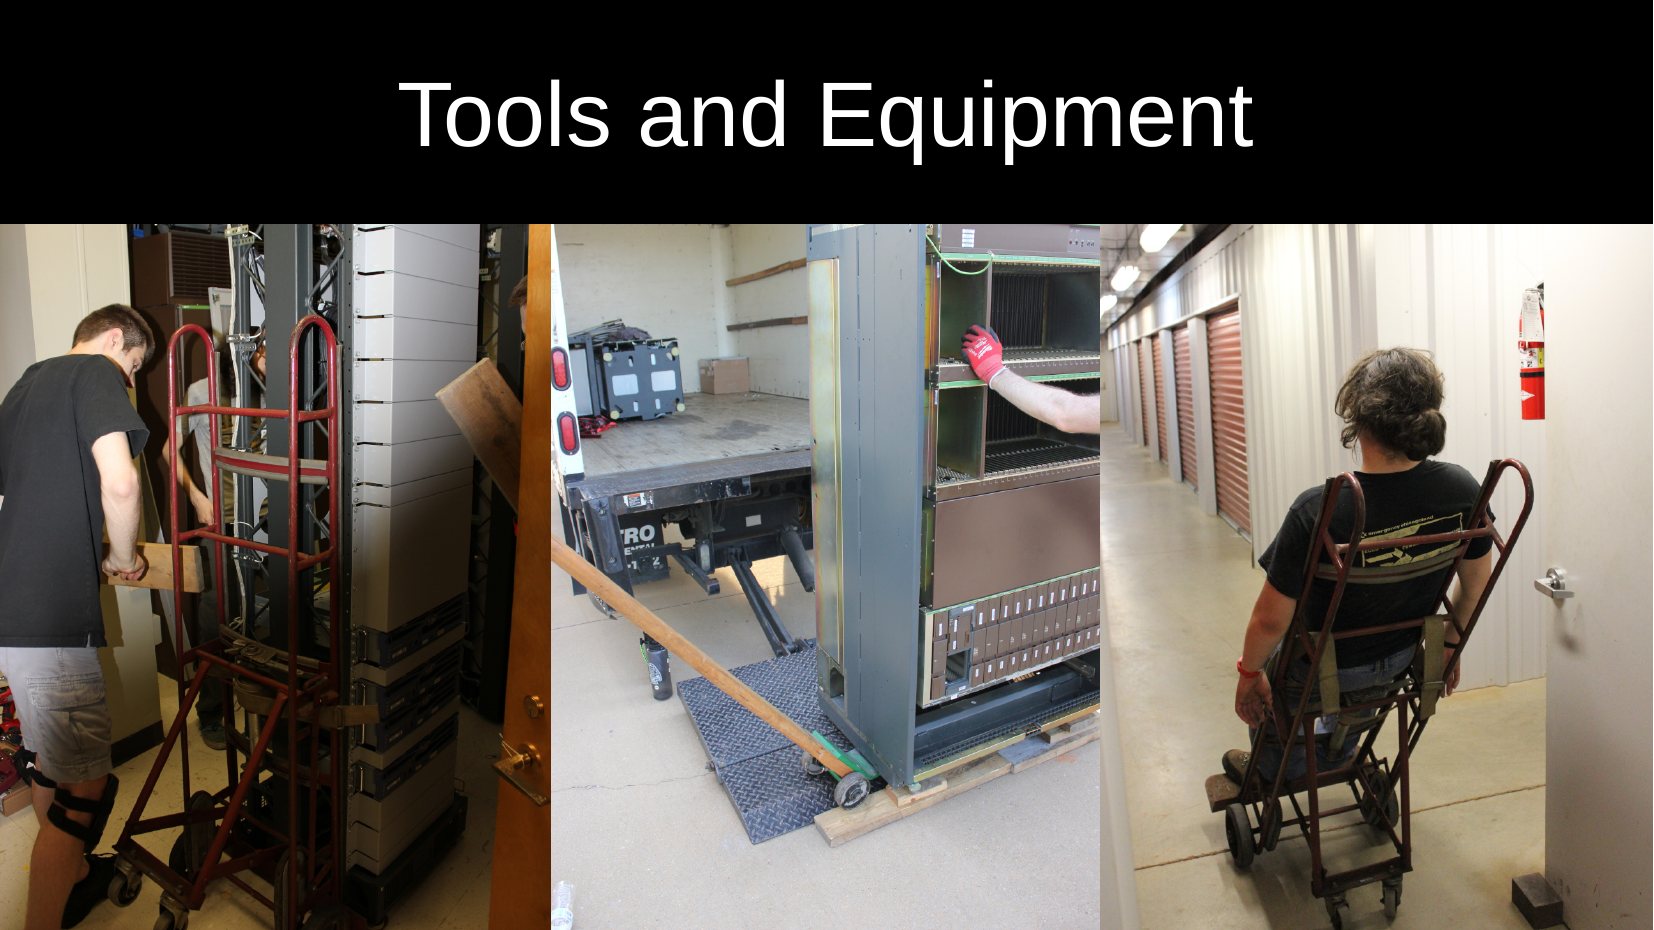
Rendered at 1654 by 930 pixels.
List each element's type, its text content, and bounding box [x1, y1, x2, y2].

picture [0, 224, 1653, 930]
title Tools and Equipment [82, 37, 1571, 193]
